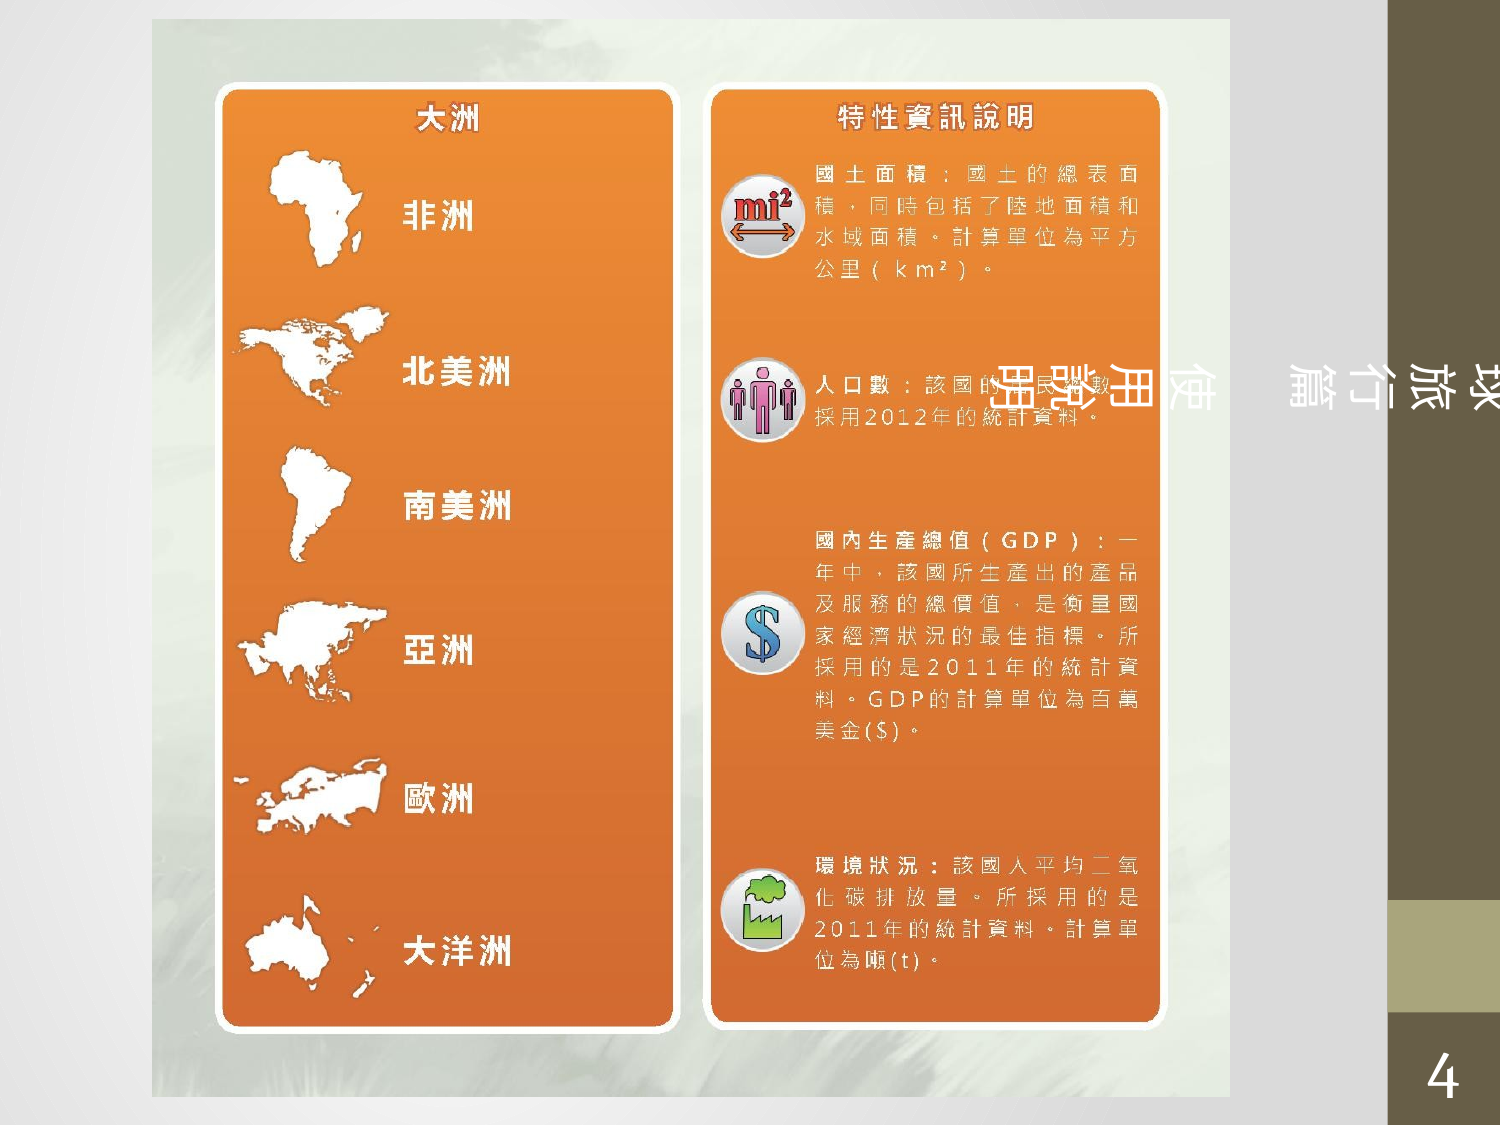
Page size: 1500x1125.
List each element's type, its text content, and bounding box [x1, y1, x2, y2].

text_box 知識線 環球旅行篇 使用說明 [1392, 0, 1484, 787]
text_box 4 [1387, 1023, 1500, 1119]
picture [152, 19, 1230, 1097]
